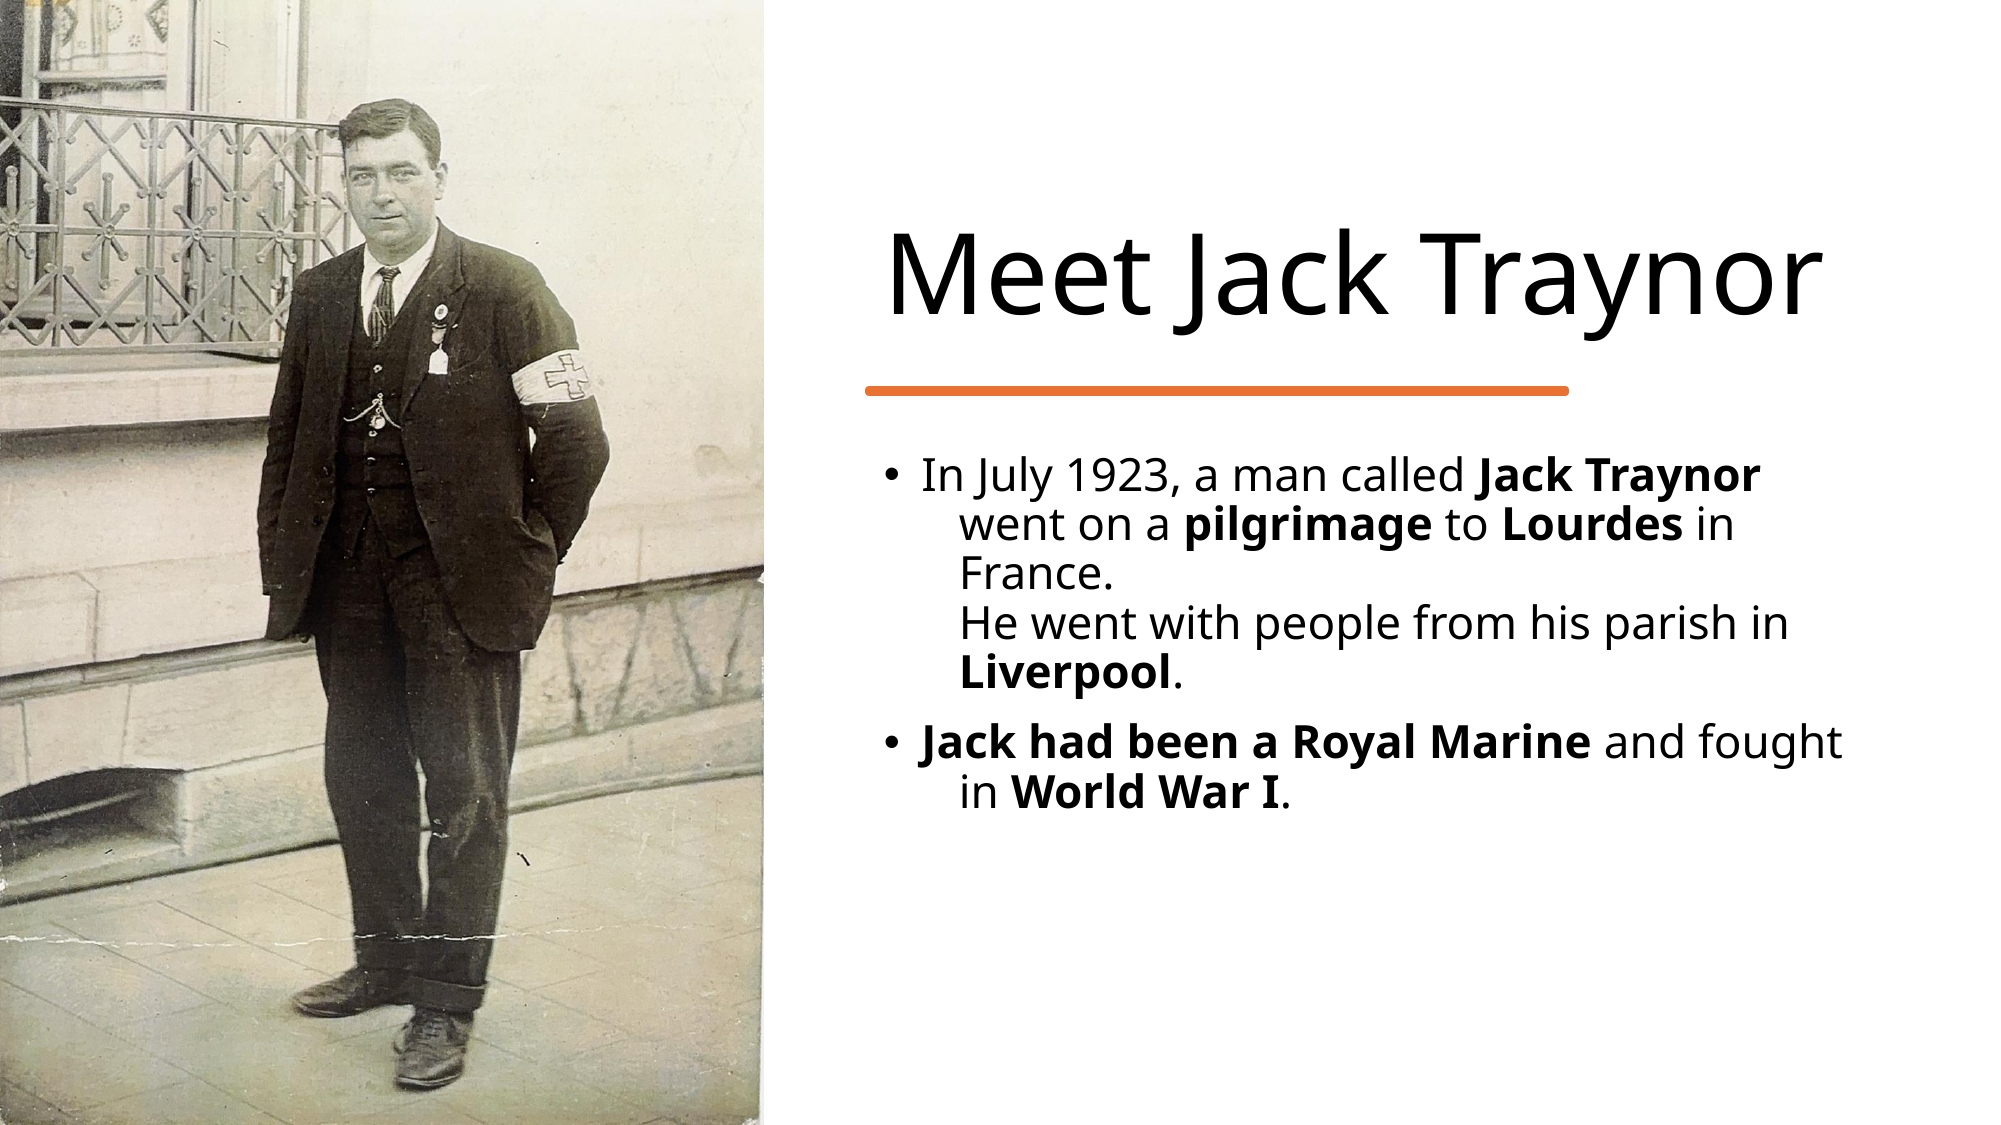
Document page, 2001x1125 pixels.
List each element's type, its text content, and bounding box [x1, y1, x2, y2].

list In July 1923, a man called Jack Traynor went on a pilgrimage to Lourdes in France. He went with people from his parish in Liverpool. Jack had been a Royal Marine and fought in World War I. [869, 443, 1895, 1016]
title Meet Jack Traynor [869, 53, 1895, 347]
text_box [764, 0, 2000, 1125]
picture [0, 0, 764, 1125]
